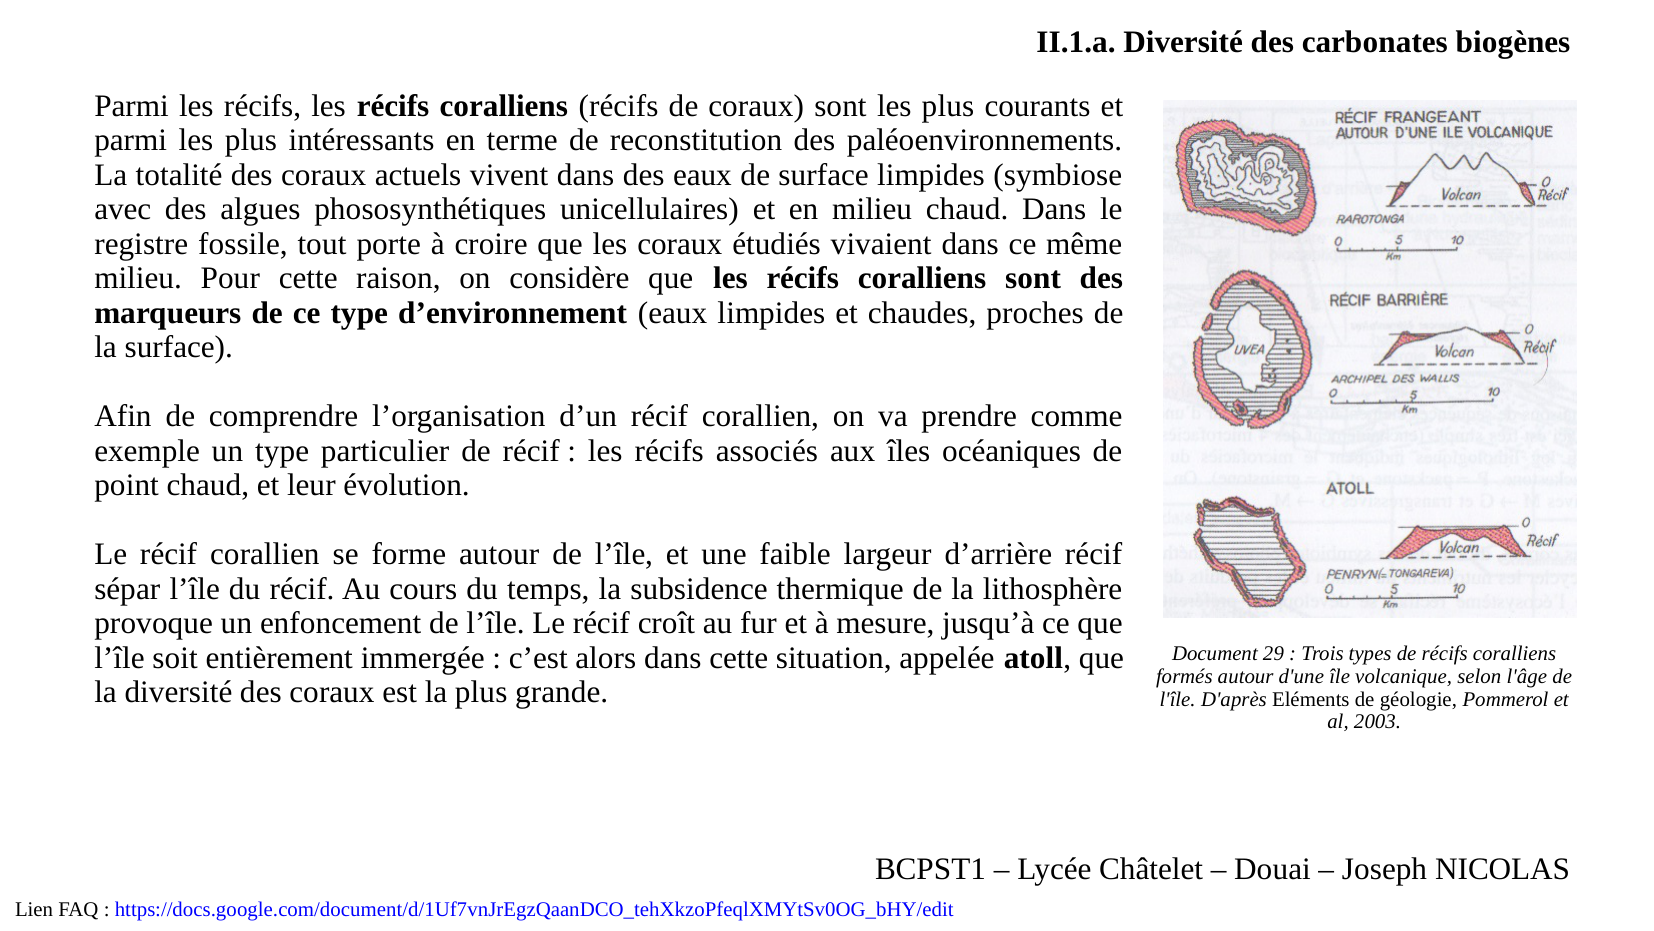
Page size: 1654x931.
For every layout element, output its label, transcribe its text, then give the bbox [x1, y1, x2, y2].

picture [1163, 100, 1577, 618]
text_box II.1.a. Diversité des carbonates biogènes [637, 5, 1572, 78]
text_box Document 29 : Trois types de récifs coralliens formés autour d'une île volcanique, selon l'âge de l'île. D'après Eléments de géologie, Pommerol et al, 2003. [1151, 641, 1577, 780]
text_box BCPST1 – Lycée Châtelet – Douai – Joseph NICOLAS [637, 832, 1571, 905]
text_box Parmi les récifs, les récifs coralliens (récifs de coraux) sont les plus courants et parmi les plus intéressants en terme de reconstitution des paléoenvironnements. La totalité des coraux actuels vivent dans des eaux de surface limpides (symbiose avec des algues phososynthétiques unicellulaires) et en milieu chaud. Dans le registre fossile, tout porte à croire que les coraux étudiés vivaient dans ce même milieu. Pour cette raison, on considère que les récifs coralliens sont des marqueurs de ce type d’environnement (eaux limpides et chaudes, proches de la surface). Afin de comprendre l’organisation d’un récif corallien, on va prendre comme exemple un type particulier de récif : les récifs associés aux îles océaniques de point chaud, et leur évolution. Le récif corallien se forme autour de l’île, et une faible largeur d’arrière récif sépar l’île du récif. Au cours du temps, la subsidence thermique de la lithosphère provoque un enfoncement de l’île. Le récif croît au fur et à mesure, jusqu’à ce que l’île soit entièrement immergée : c’est alors dans cette situation, appelée atoll, que la diversité des coraux est la plus grande. [94, 88, 1125, 710]
text_box Lien FAQ : https://docs.google.com/document/d/1Uf7vnJrEgzQaanDCO_tehXkzoPfeqlXMYtSv0OG_bHY/edit [0, 897, 993, 931]
